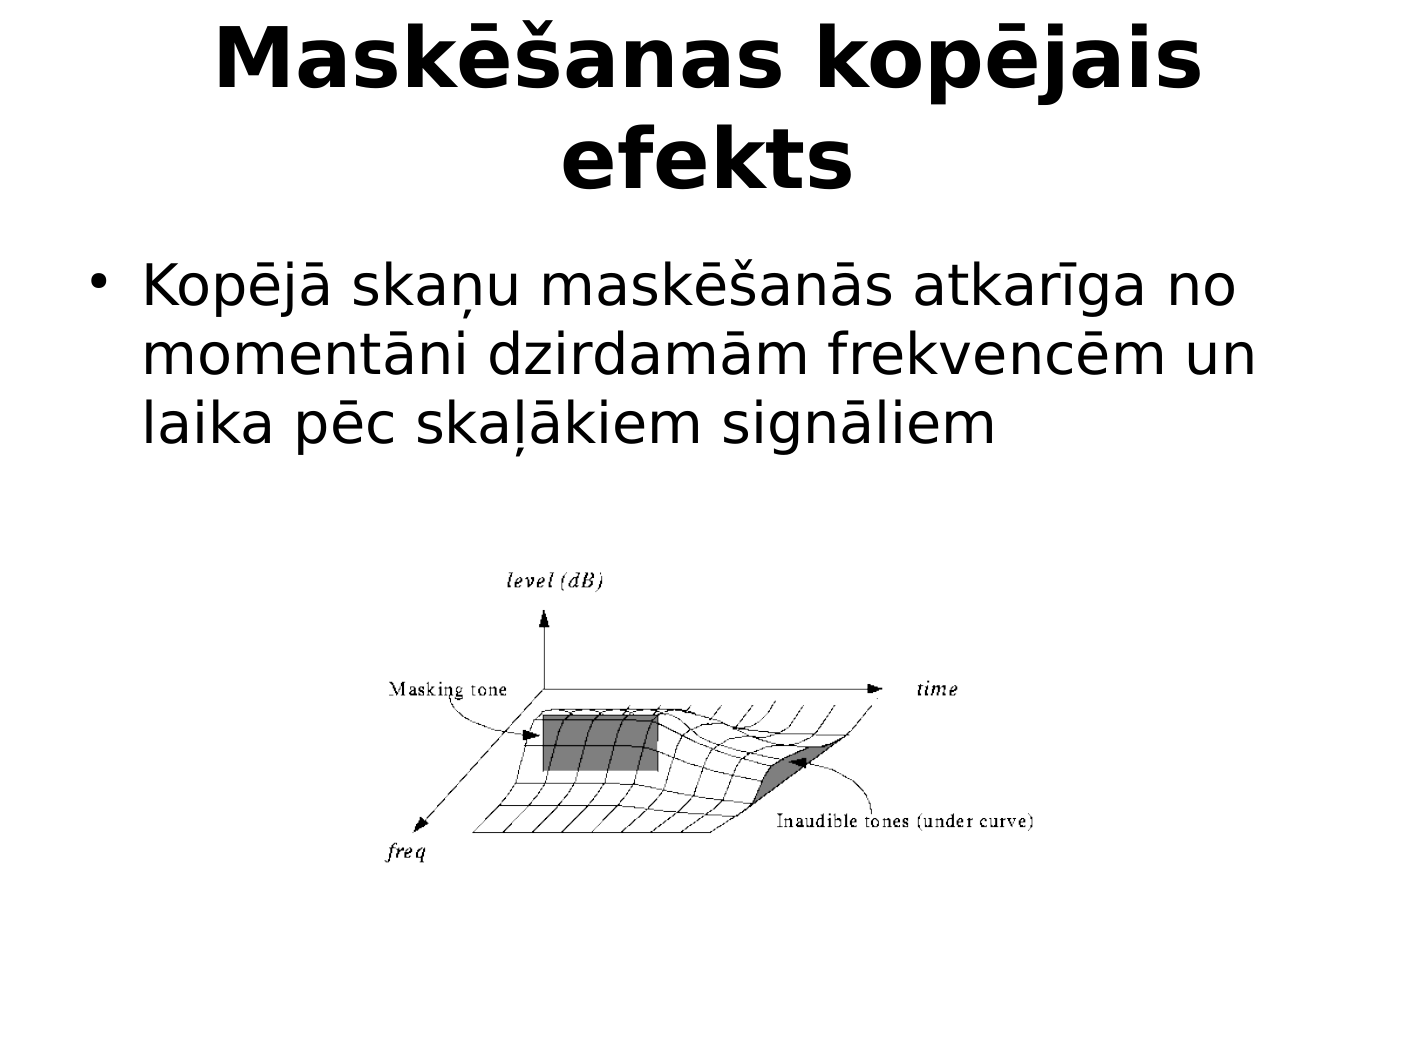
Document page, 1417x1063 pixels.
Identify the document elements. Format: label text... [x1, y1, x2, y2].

list Kopējā skaņu maskēšanās atkarīga no momentāni dzirdamām frekvencēm un laika pēc skaļākiem signāliem [70, 248, 1346, 543]
title Maskēšanas kopējais efekts [70, 42, 1346, 168]
picture [382, 570, 1035, 865]
